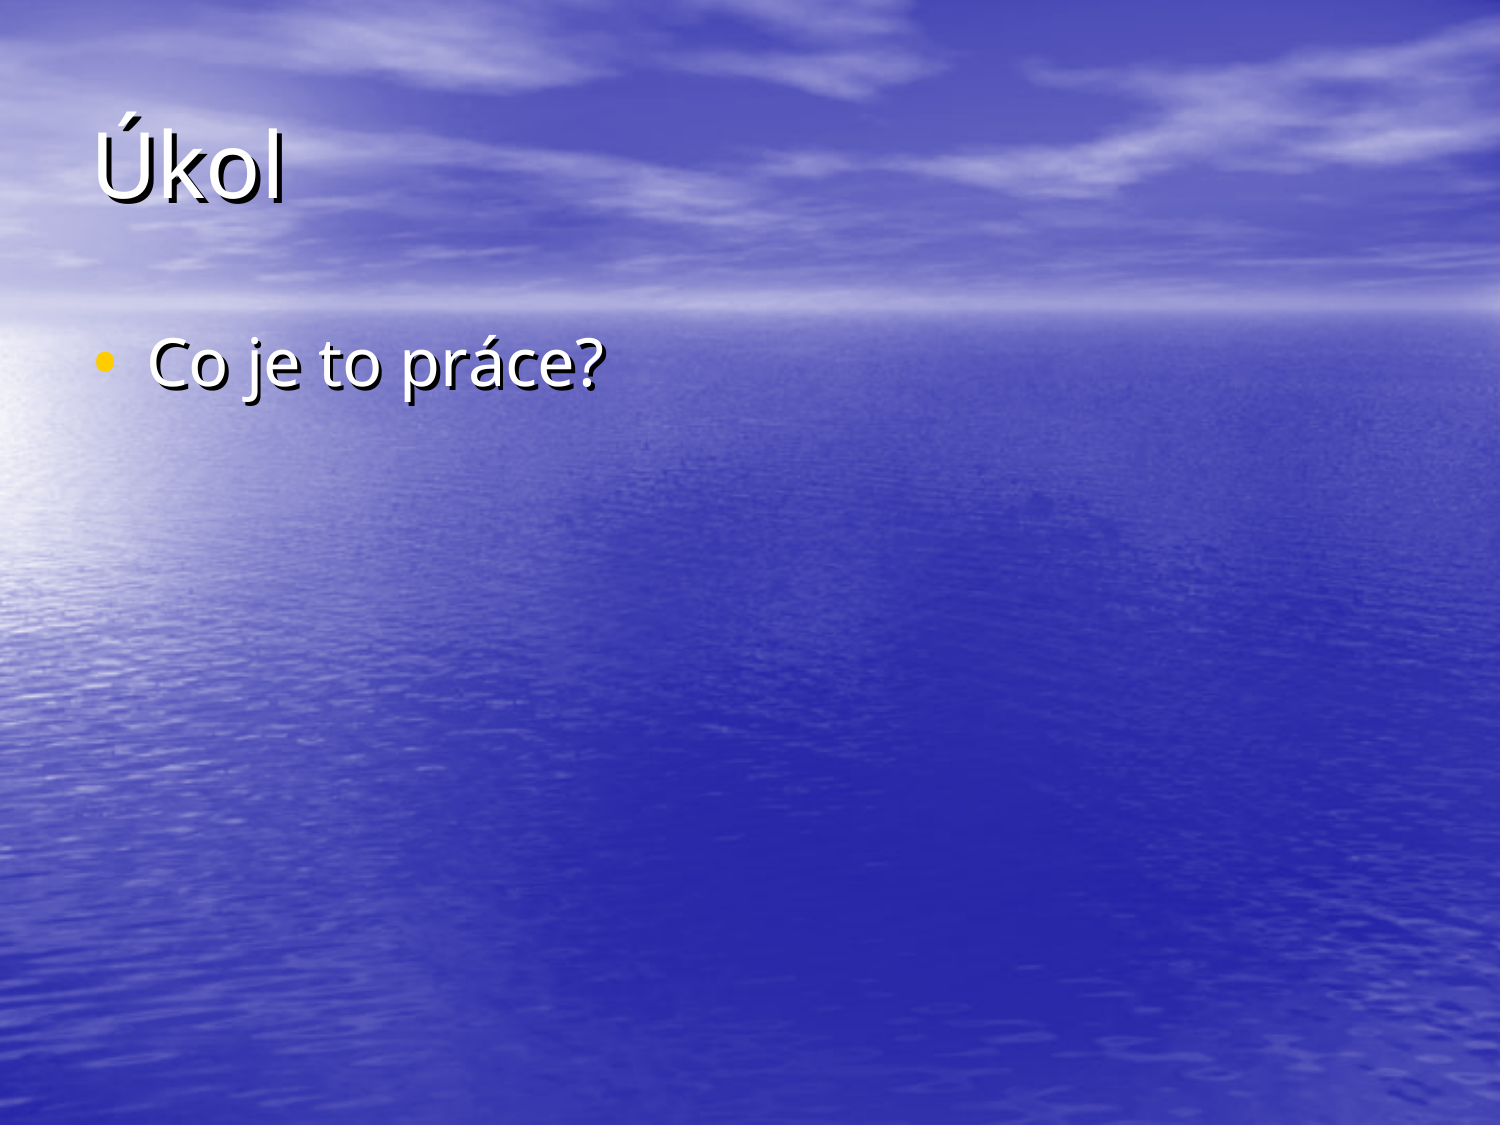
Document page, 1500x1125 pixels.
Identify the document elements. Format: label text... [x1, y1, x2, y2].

list Co je to práce? [75, 312, 1426, 988]
title Úkol [75, 47, 1426, 275]
